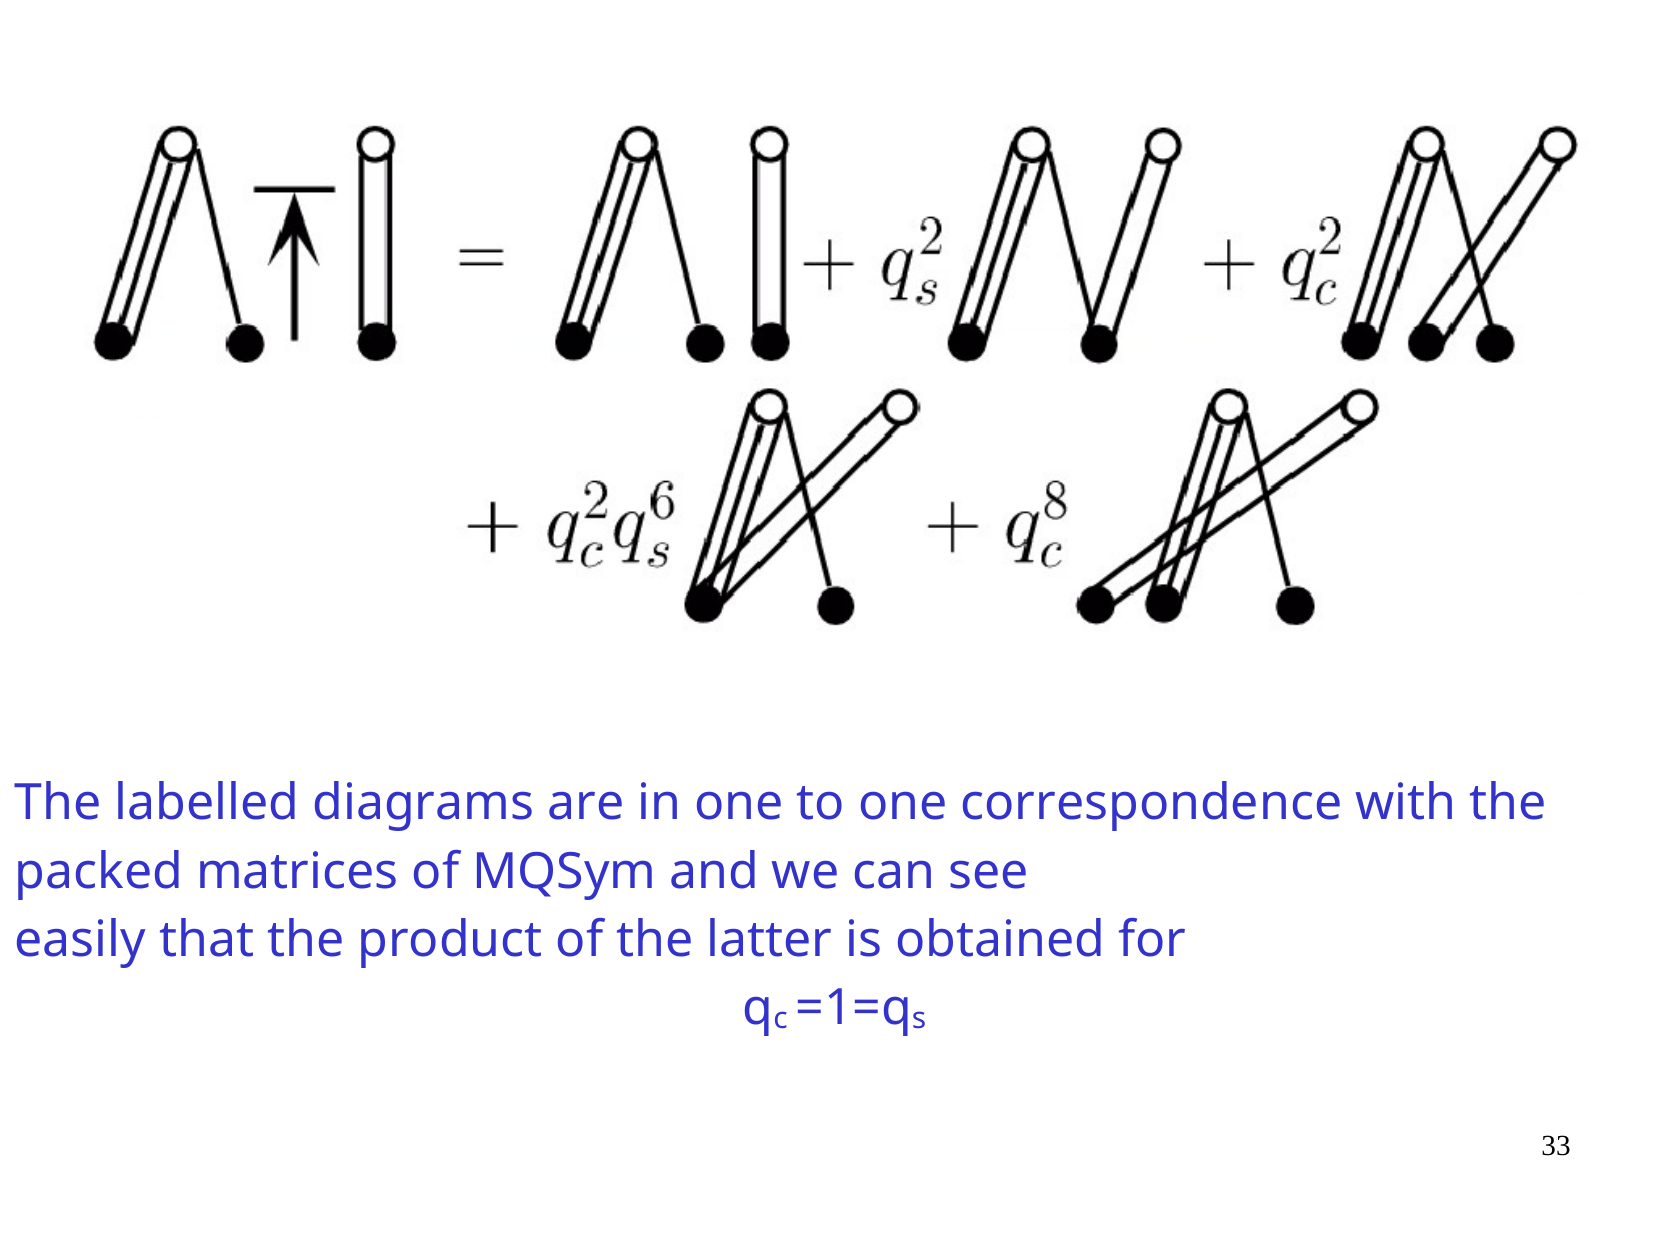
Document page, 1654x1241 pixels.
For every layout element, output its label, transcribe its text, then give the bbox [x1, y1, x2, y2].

picture [0, 6, 1654, 689]
text_box The labelled diagrams are in one to one correspondence with the packed matrices of MQSym and we can see easily that the product of the latter is obtained for qc =1=qs [0, 758, 1654, 1108]
